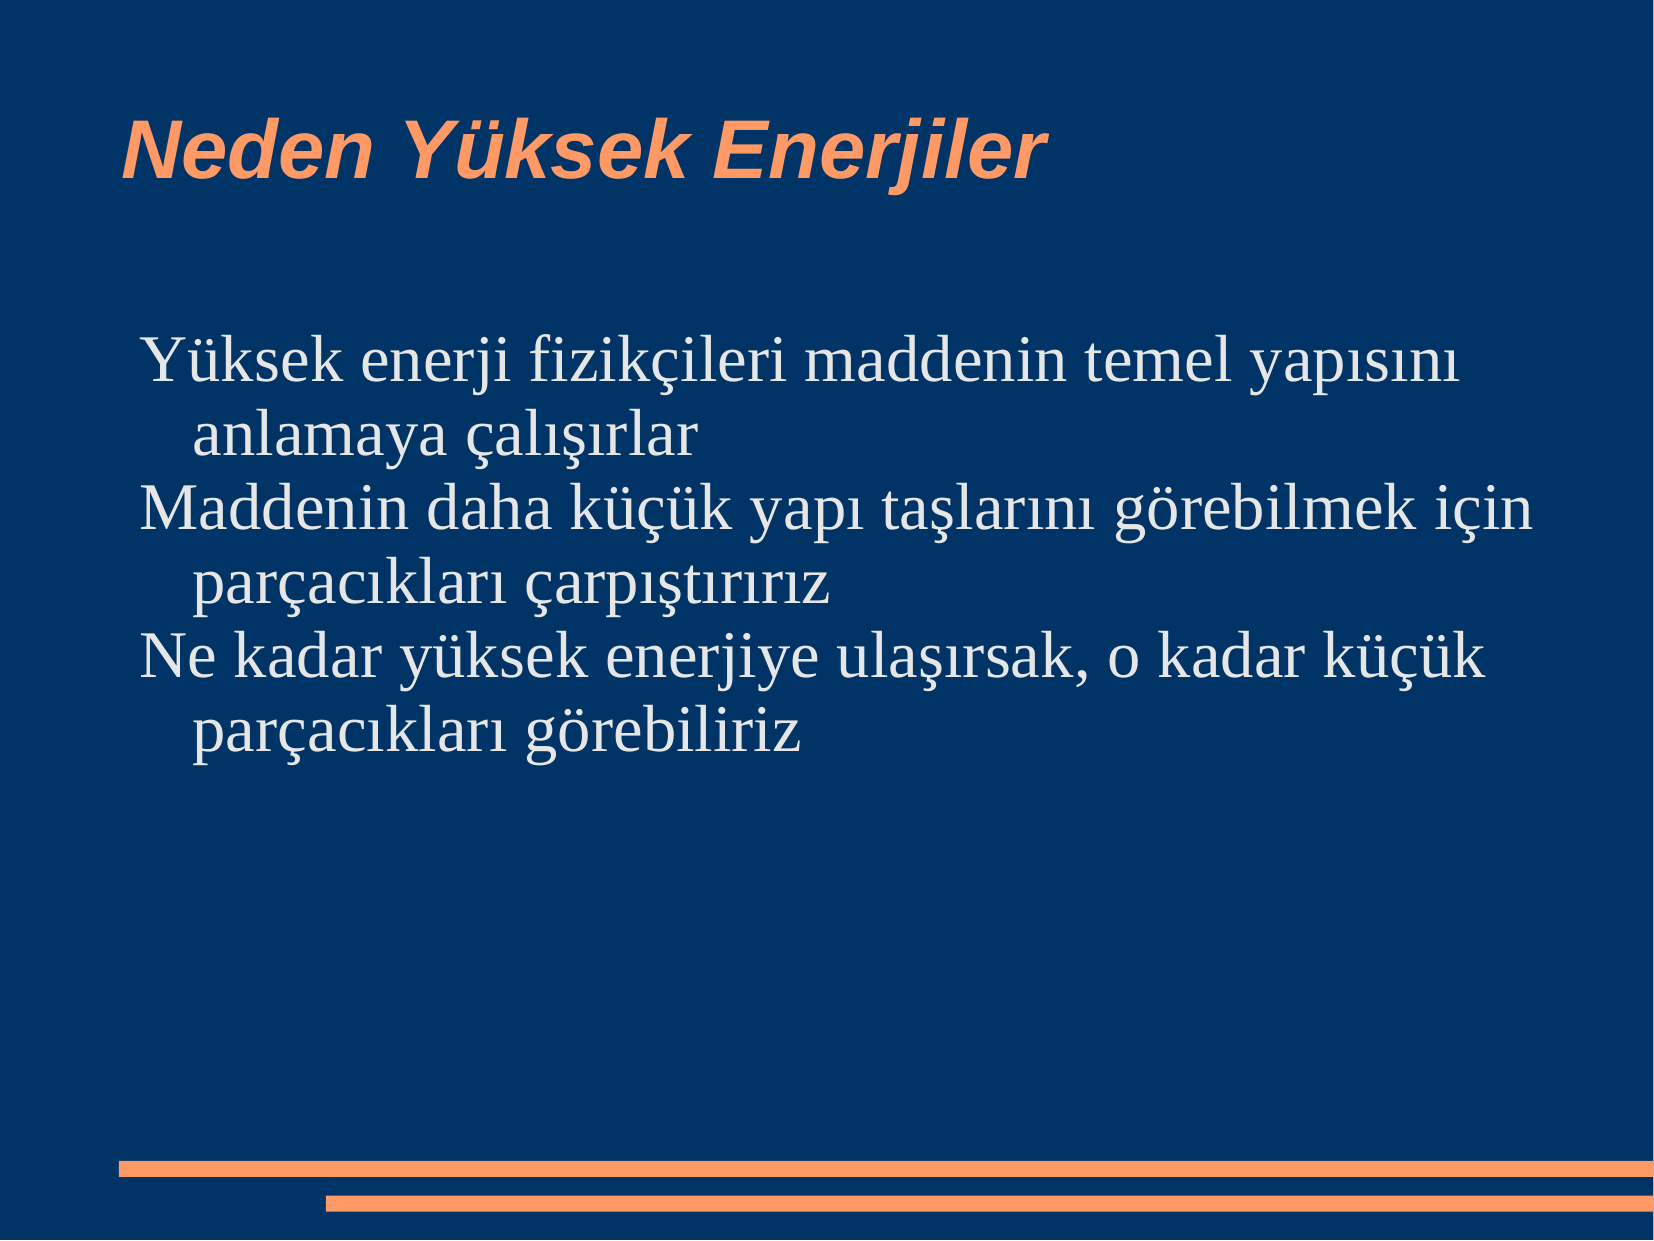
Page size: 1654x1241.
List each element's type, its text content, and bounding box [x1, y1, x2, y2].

list Yüksek enerji fizikçileri maddenin temel yapısını anlamaya çalışırlar Maddenin daha küçük yapı taşlarını görebilmek için parçacıkları çarpıştırırız Ne kadar yüksek enerjiye ulaşırsak, o kadar küçük parçacıkları görebiliriz [121, 322, 1561, 1118]
title Neden Yüksek Enerjiler [121, 53, 1534, 247]
